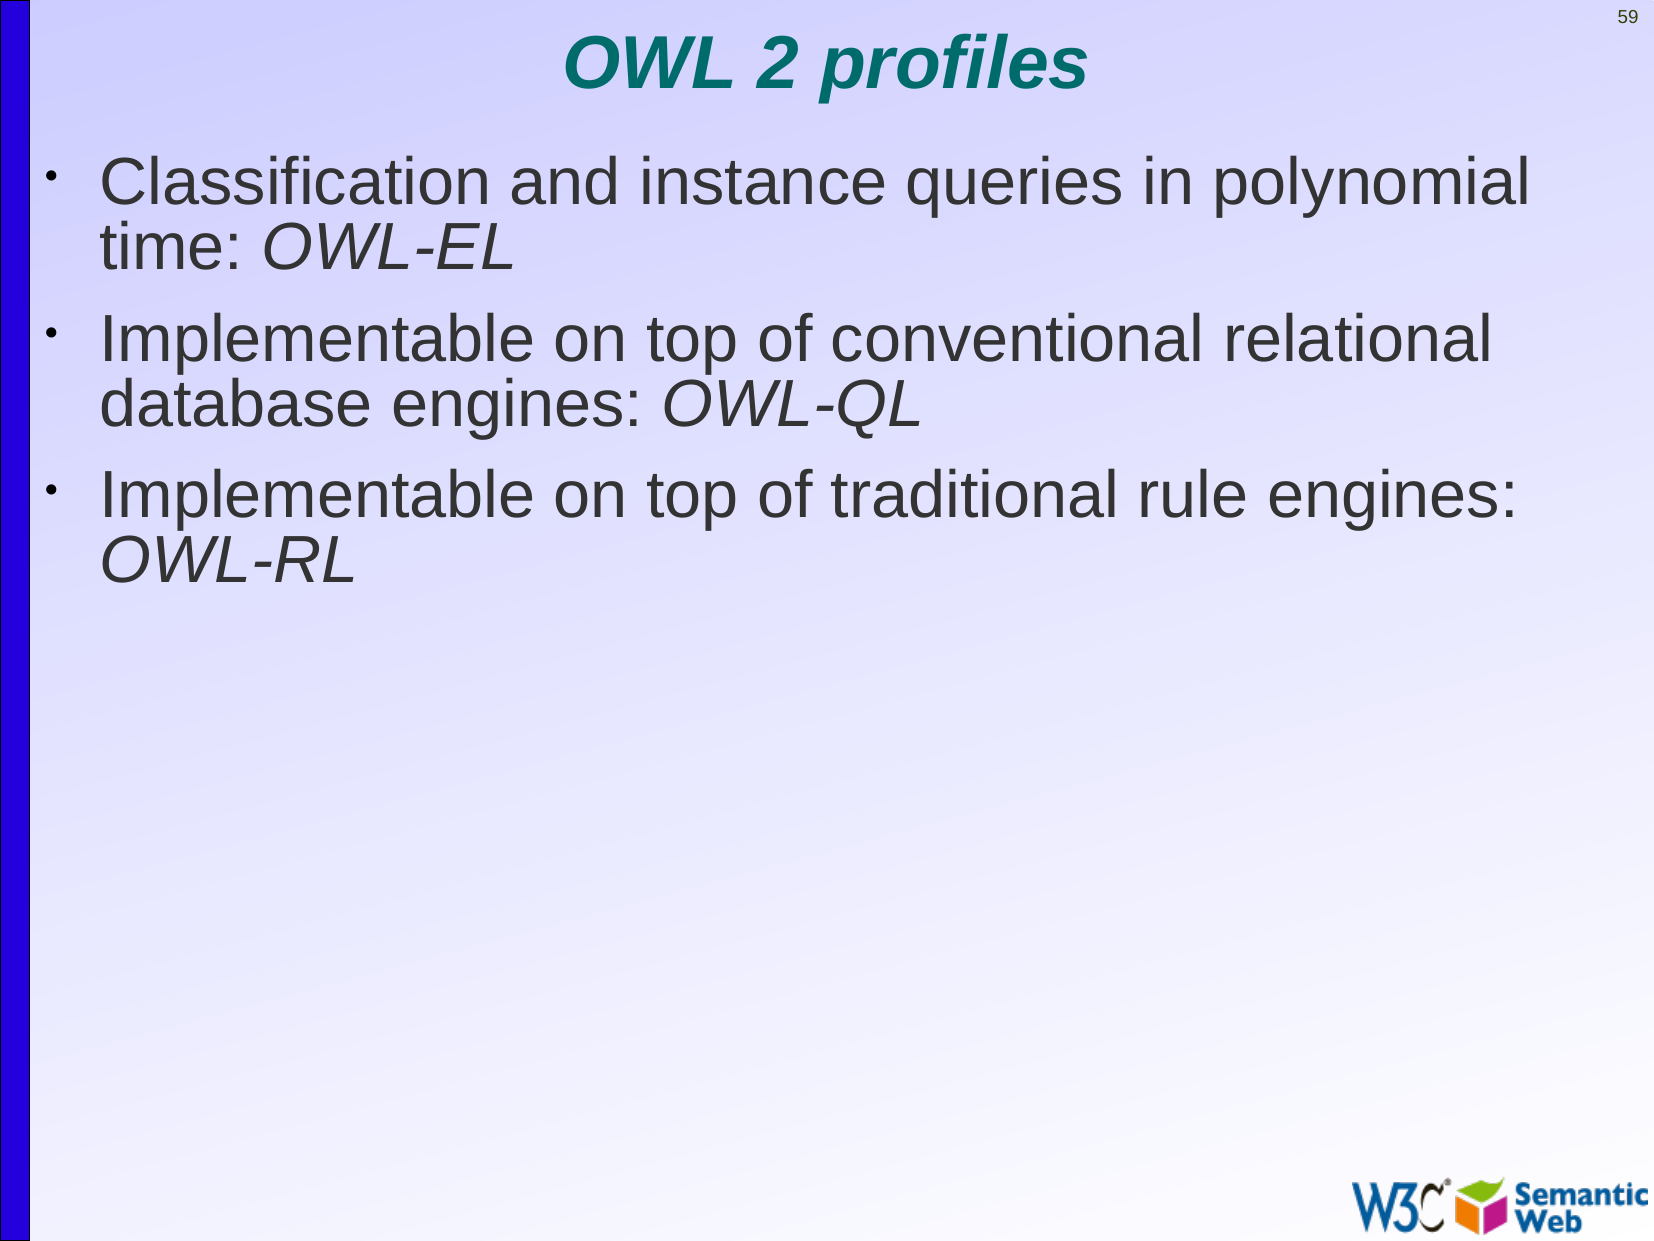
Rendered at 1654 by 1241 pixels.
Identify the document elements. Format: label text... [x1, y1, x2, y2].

title OWL 2 profiles [0, 5, 1654, 125]
list Classification and instance queries in polynomial time: OWL-EL Implementable on top of conventional relational database engines: OWL-QL Implementable on top of traditional rule engines: OWL-RL [29, 147, 1624, 1119]
picture [1352, 1175, 1648, 1235]
